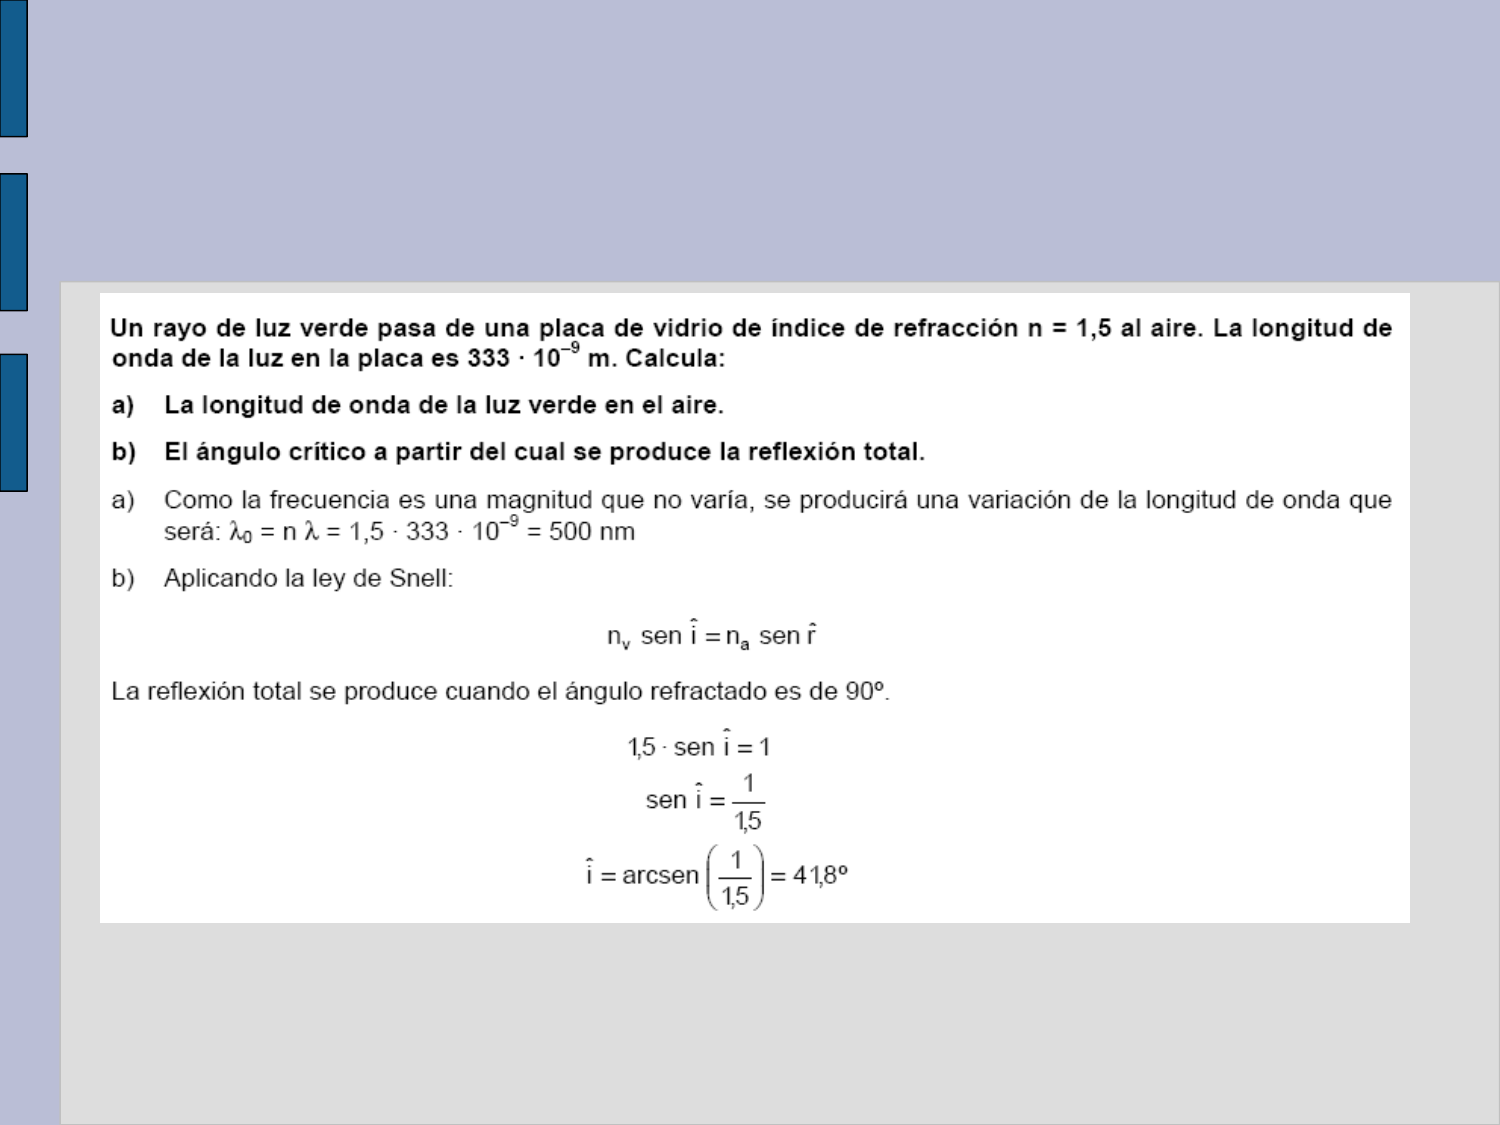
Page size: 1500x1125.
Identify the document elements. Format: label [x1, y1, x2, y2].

picture [100, 293, 1410, 923]
